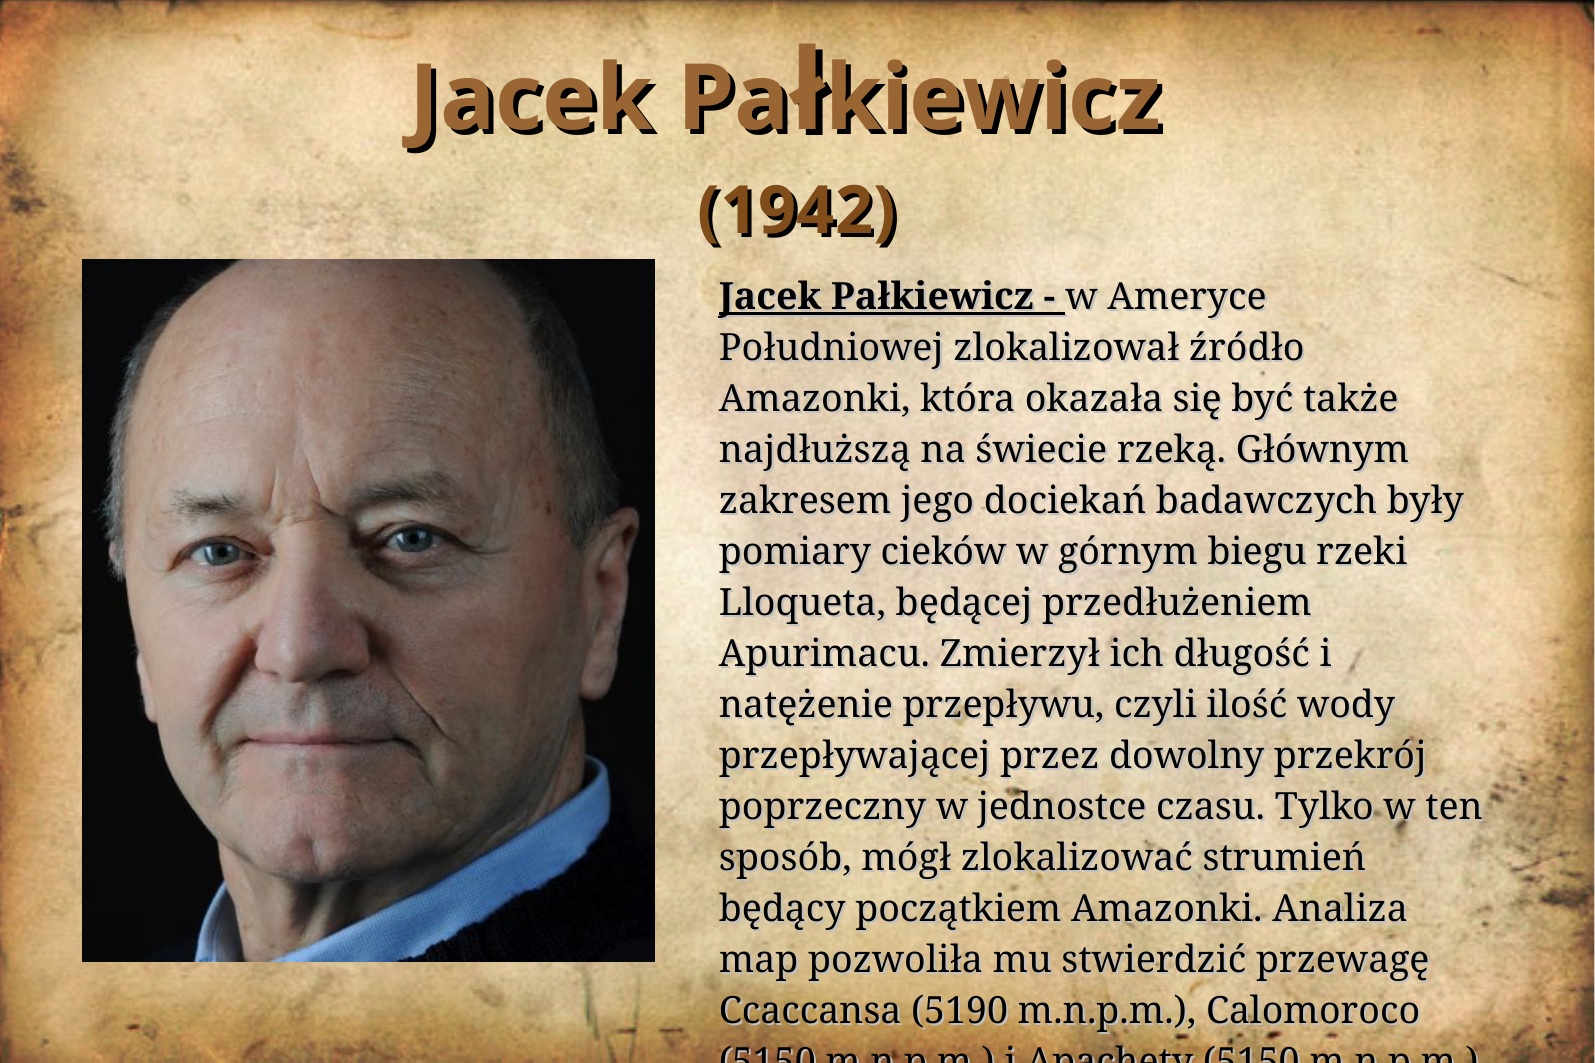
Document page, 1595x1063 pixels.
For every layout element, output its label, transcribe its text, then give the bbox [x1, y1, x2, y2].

picture [1167, 1056, 1176, 1063]
text_box Jacek Pałkiewicz - w Ameryce Południowej zlokalizował źródło Amazonki, która okazała się być także najdłuższą na świecie rzeką. Głównym zakresem jego dociekań badawczych były pomiary cieków w górnym biegu rzeki Lloqueta, będącej przedłużeniem Apurimacu. Zmierzył ich długość i natężenie przepływu, czyli ilość wody przepływającej przez dowolny przekrój poprzeczny w jednostce czasu. Tylko w ten sposób, mógł zlokalizować strumień będący początkiem Amazonki. Analiza map pozwoliła mu stwierdzić przewagę Ccaccansa (5190 m.n.p.m.), Calomoroco (5150 m.n.p.m.) i Apachety (5150 m.n.p.m.) nad dwoma pozostałymi strumykami Carhuasanta (4875 m.n.p.m.) i Sillanque (4950 m.n.p.m.). [704, 261, 1501, 1008]
picture [802, 1051, 809, 1063]
picture [1037, 1056, 1043, 1063]
picture [1286, 1051, 1293, 1063]
picture [0, 0, 1595, 1063]
title Jacek Pałkiewicz (1942) [79, 14, 1515, 248]
